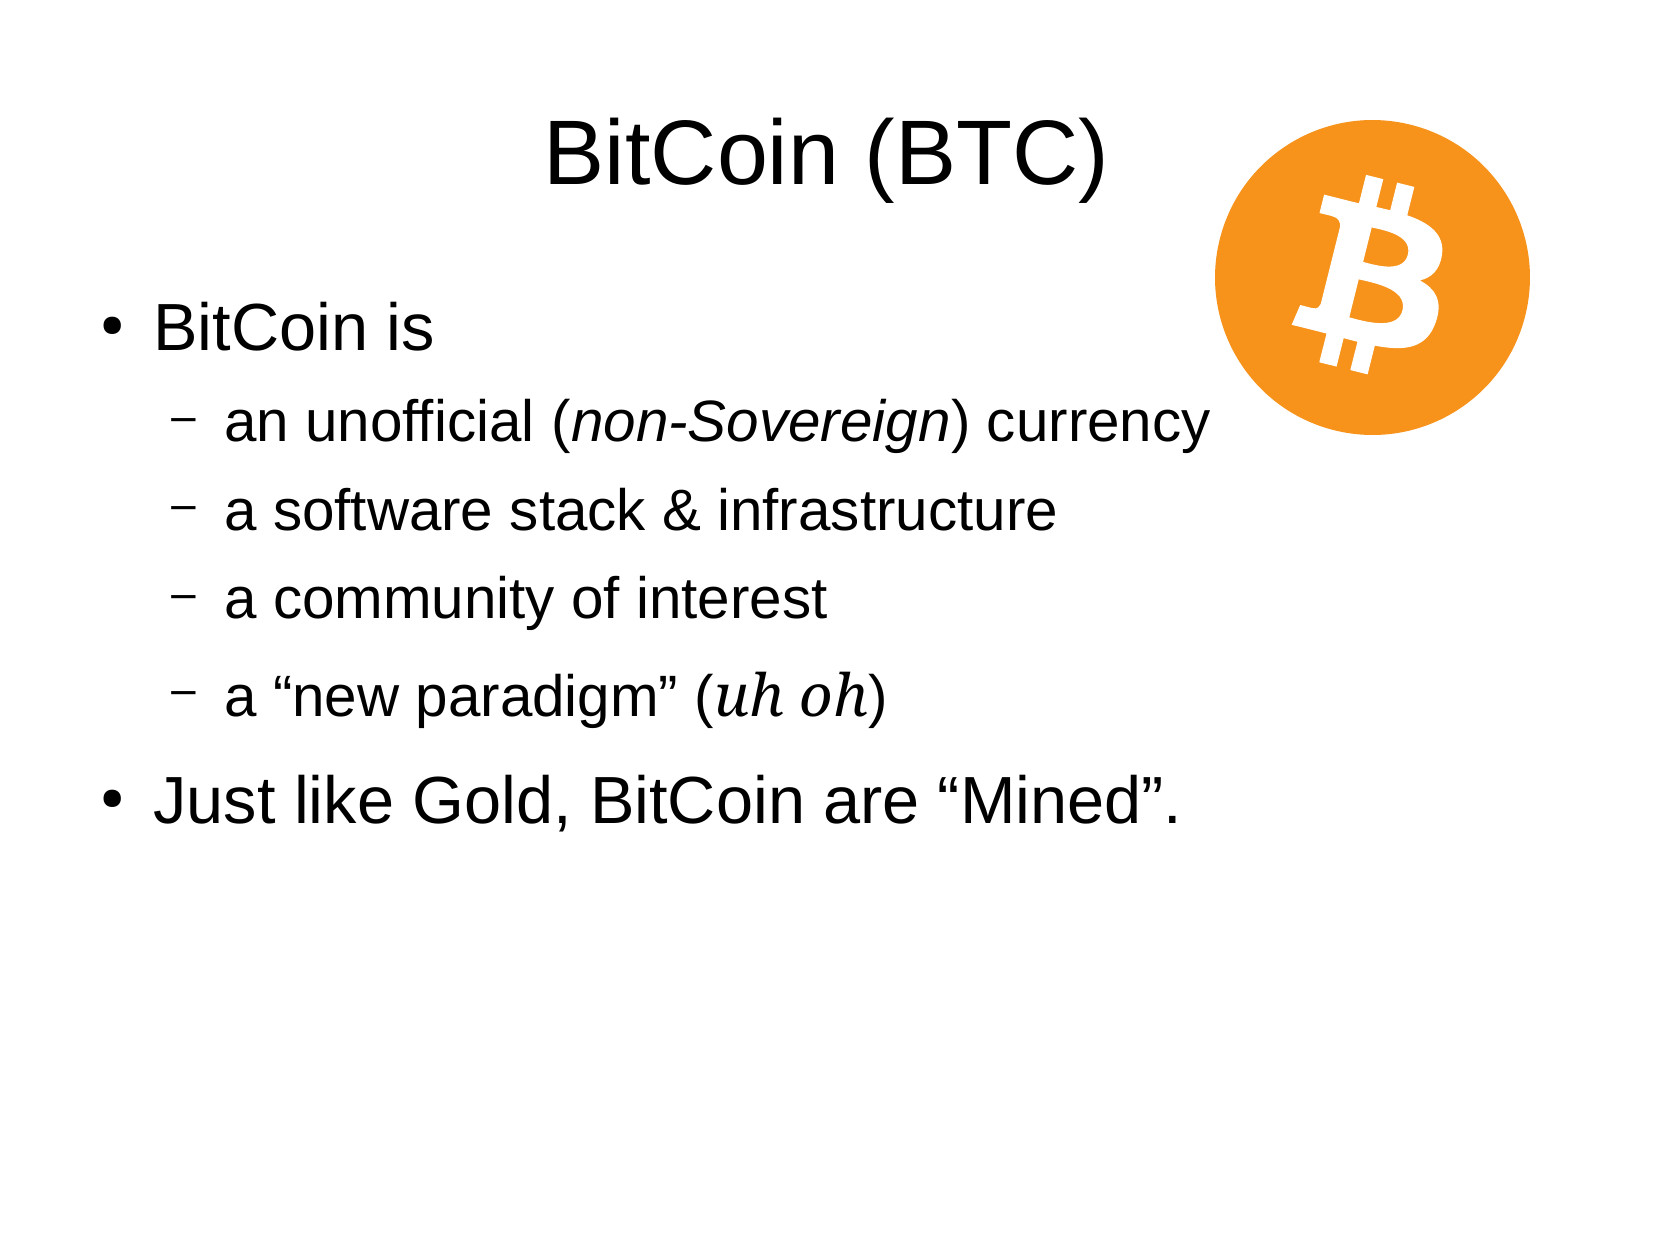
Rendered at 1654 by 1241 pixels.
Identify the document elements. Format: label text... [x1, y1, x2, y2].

title BitCoin (BTC) [82, 49, 1571, 257]
list BitCoin is an unofficial (non-Sovereign) currency a software stack & infrastructure a community of interest a “new paradigm” (uh oh) Just like Gold, BitCoin are “Mined”. [82, 290, 1571, 1010]
picture [1215, 120, 1531, 436]
